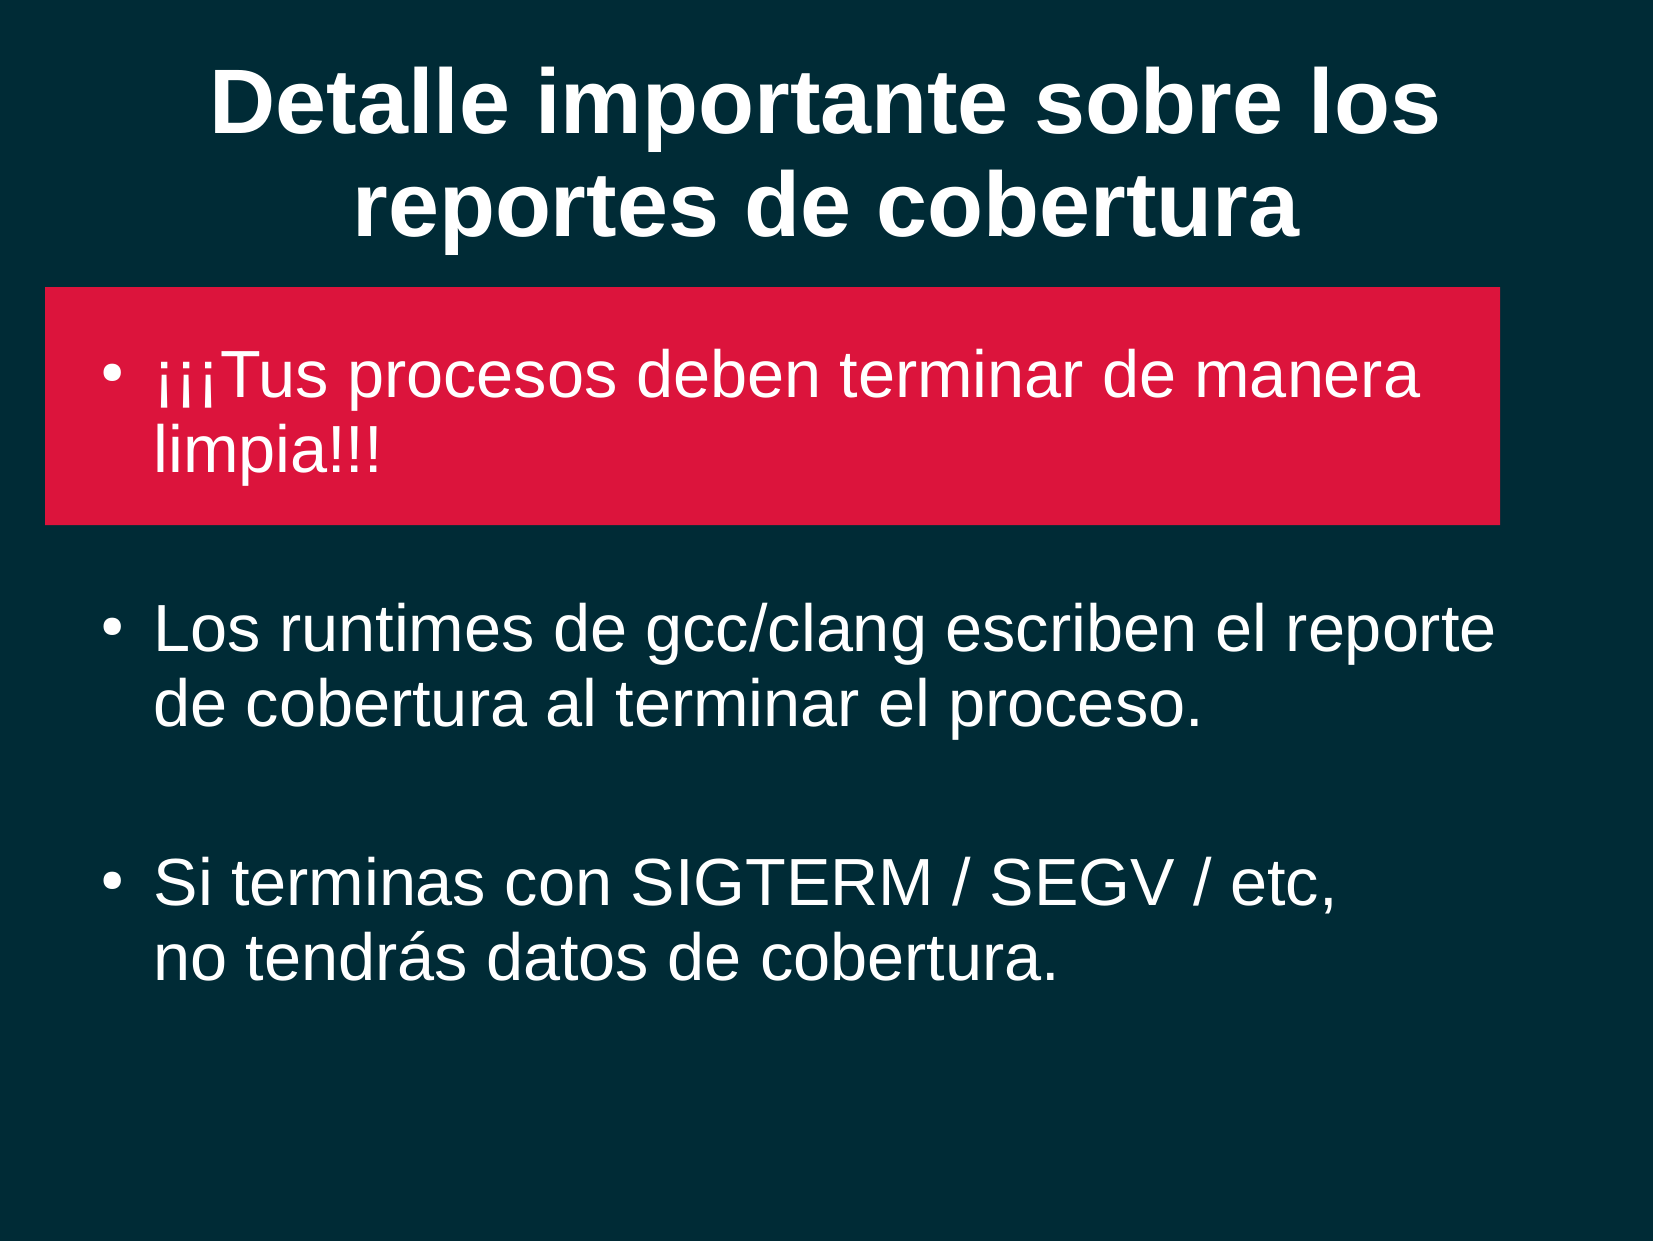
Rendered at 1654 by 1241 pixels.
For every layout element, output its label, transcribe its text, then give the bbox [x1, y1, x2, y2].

list ¡¡¡Tus procesos deben terminar de manera limpia!!! Los runtimes de gcc/clang escriben el reporte de cobertura al terminar el proceso. Si terminas con SIGTERM / SEGV / etc, no tendrás datos de cobertura. [82, 337, 1571, 1057]
title Detalle importante sobre los reportes de cobertura [82, 49, 1571, 257]
text_box [45, 287, 1501, 526]
